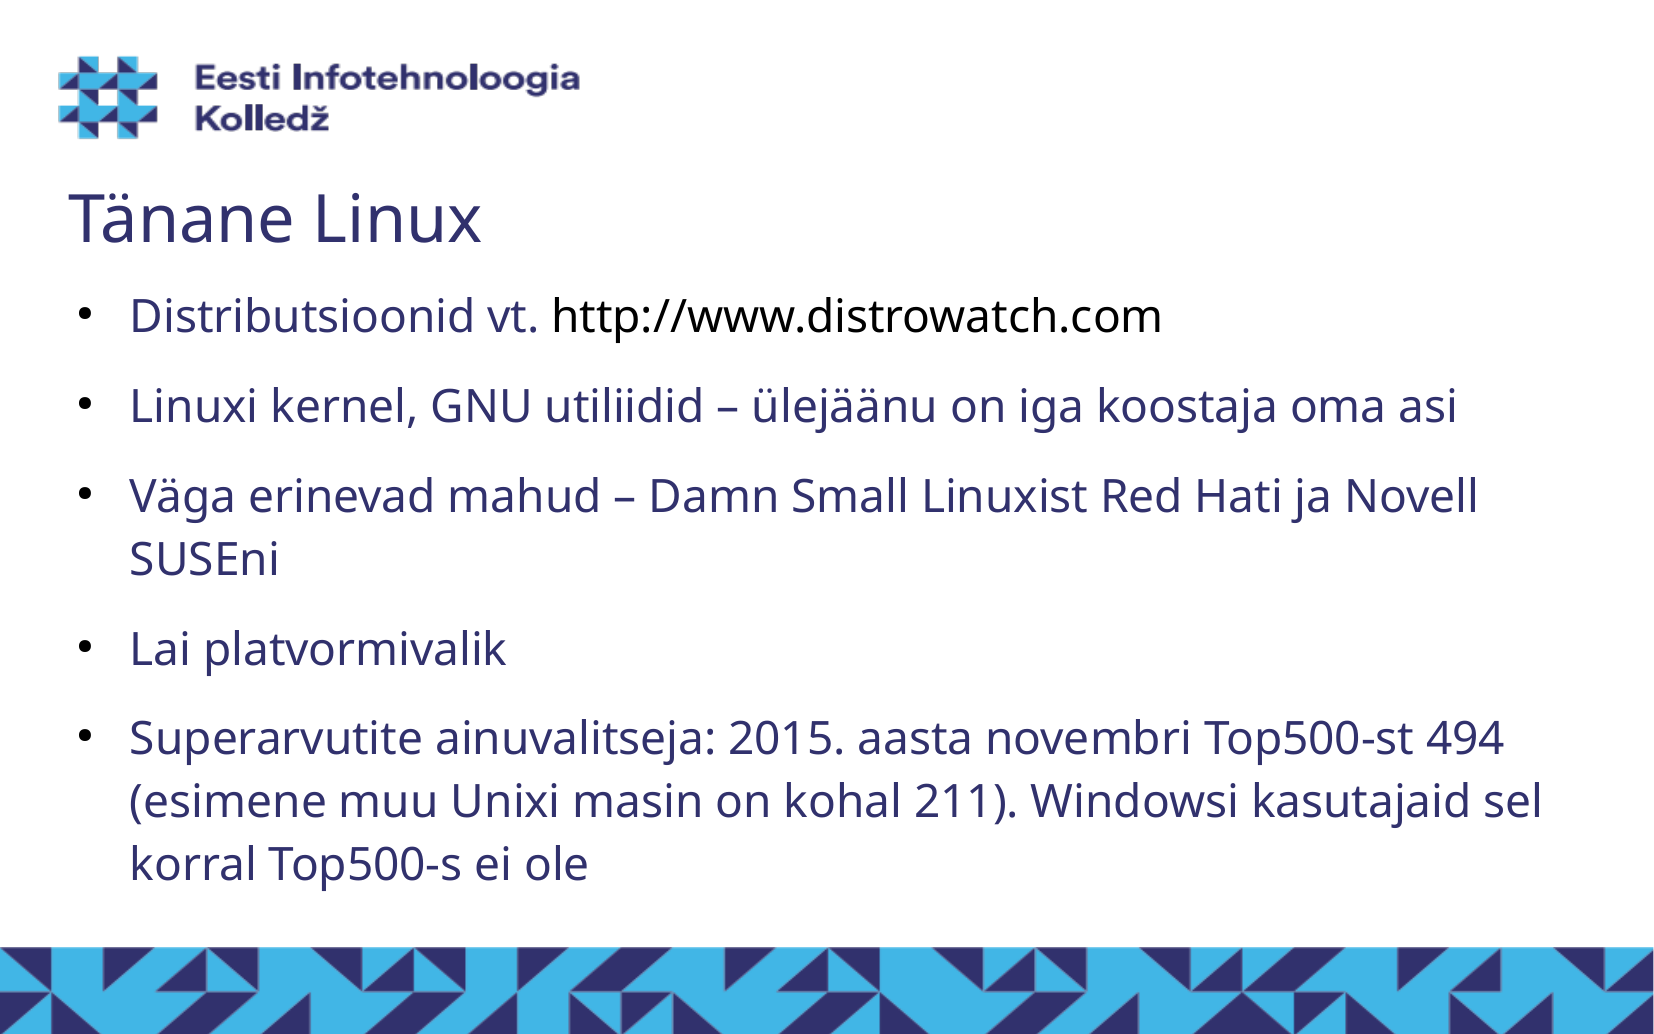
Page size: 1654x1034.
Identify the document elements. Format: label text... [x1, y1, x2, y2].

title Tänane Linux [68, 147, 1536, 283]
list Distributsioonid vt. http://www.distrowatch.com Linuxi kernel, GNU utiliidid – ülejäänu on iga koostaja oma asi Väga erinevad mahud – Damn Small Linuxist Red Hati ja Novell SUSEni Lai platvormivalik Superarvutite ainuvalitseja: 2015. aasta novembri Top500-st 494 (esimene muu Unixi masin on kohal 211). Windowsi kasutajaid sel korral Top500-s ei ole [59, 283, 1595, 936]
